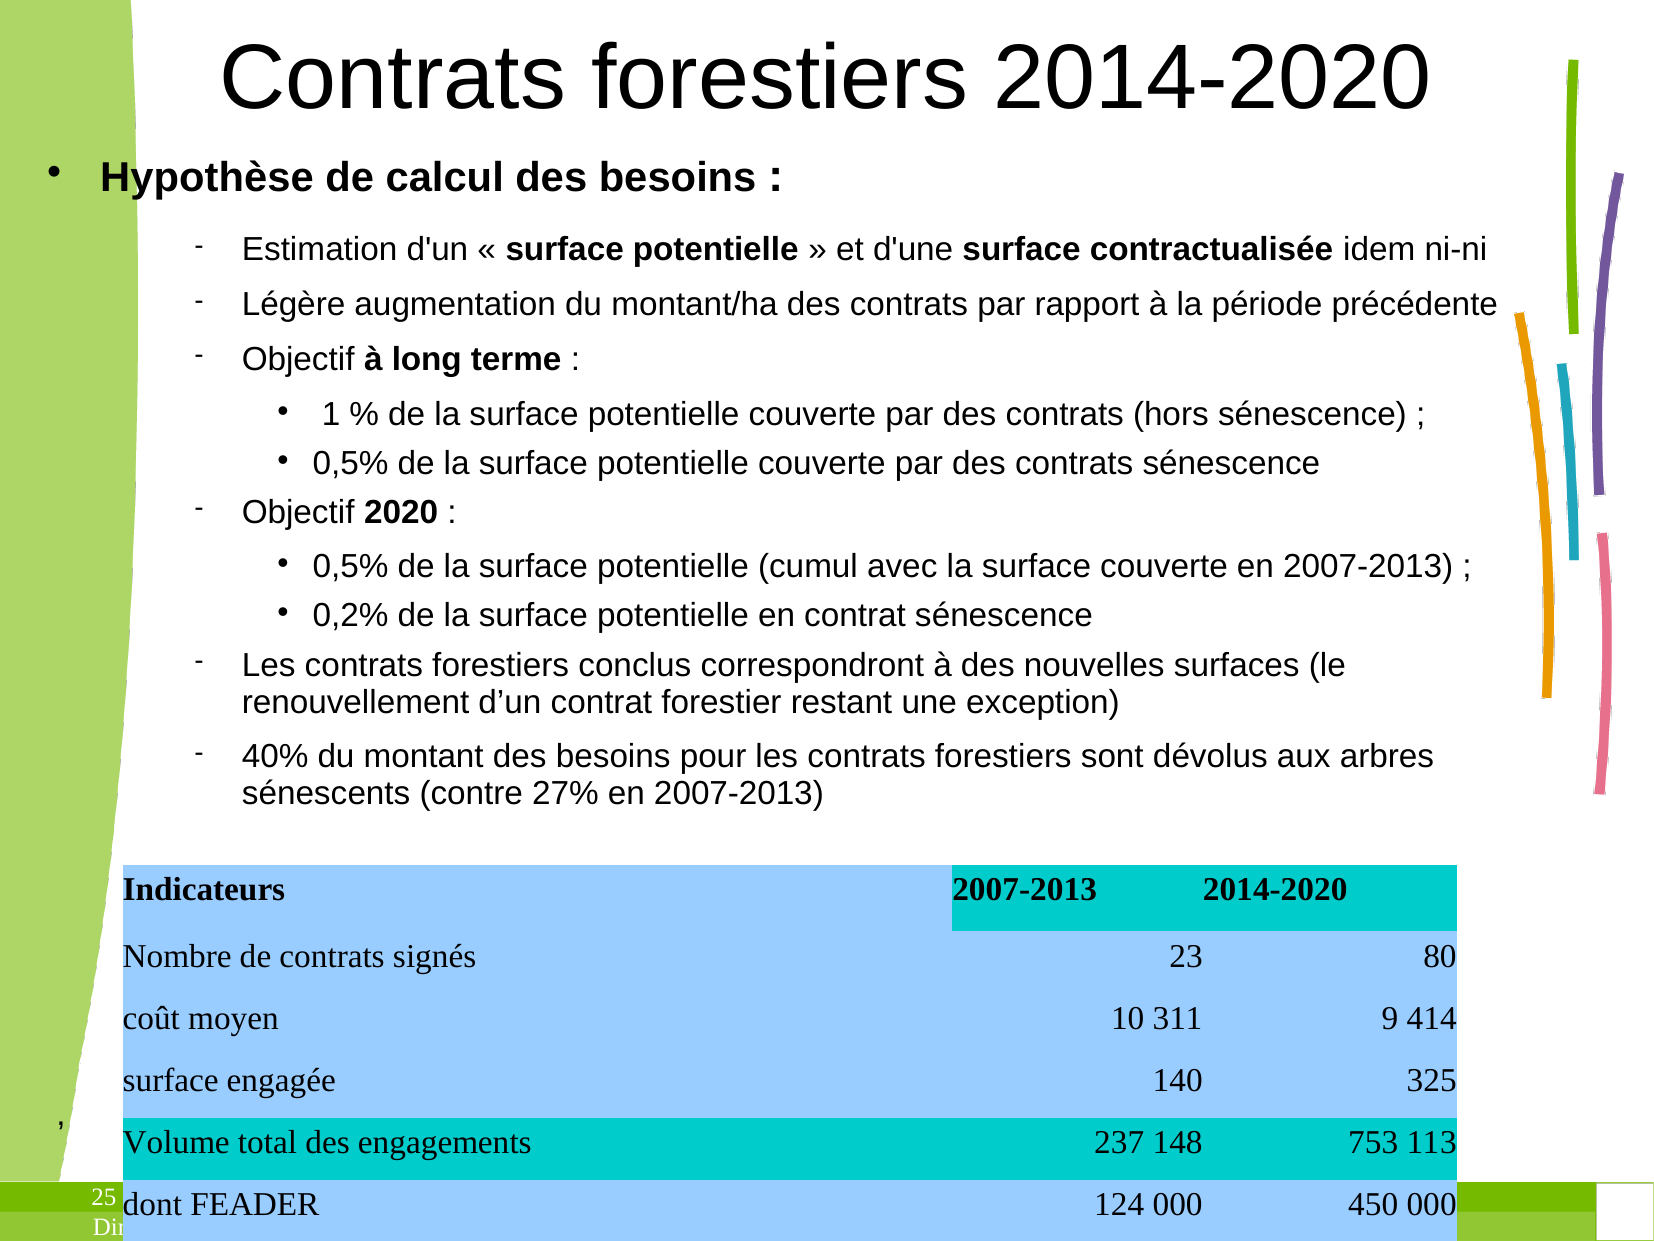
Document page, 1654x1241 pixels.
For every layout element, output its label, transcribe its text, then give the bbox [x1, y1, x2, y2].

table_cell 753 113 [1203, 1118, 1457, 1180]
table_cell Nombre de contrats signés [123, 931, 952, 994]
table_cell 140 [952, 1056, 1203, 1118]
table_cell 124 000 [952, 1180, 1203, 1241]
table_cell 80 [1203, 931, 1457, 994]
table_cell 325 [1203, 1056, 1457, 1118]
table_cell coût moyen [123, 994, 952, 1056]
table_cell 23 [952, 931, 1203, 994]
table_cell 450 000 [1203, 1180, 1457, 1241]
table_cell 10 311 [952, 994, 1203, 1056]
table_cell surface engagée [123, 1056, 952, 1118]
table_header Indicateurs [123, 865, 952, 931]
table_header 2007-2013 [952, 865, 1203, 931]
table_cell dont FEADER [123, 1180, 952, 1241]
table_cell Volume total des engagements [123, 1118, 952, 1180]
list Hypothèse de calcul des besoins : Estimation d'un « surface potentielle » et d'une surface contractualisée idem ni-ni Légère augmentation du montant/ha des contrats par rapport à la période précédente Objectif à long terme : 1 % de la surface potentielle couverte par des contrats (hors sénescence) ; 0,5% de la surface potentielle couverte par des contrats sénescence Objectif 2020 : 0,5% de la surface potentielle (cumul avec la surface couverte en 2007-2013) ; 0,2% de la surface potentielle en contrat sénescence Les contrats forestiers conclus correspondront à des nouvelles surfaces (le renouvellement d’un contrat forestier restant une exception) 40% du montant des besoins pour les contrats forestiers sont dévolus aux arbres sénescents (contre 27% en 2007-2013) , [29, 147, 1536, 1241]
table_cell 9 414 [1203, 994, 1457, 1056]
title Contrats forestiers 2014-2020 [82, 2, 1571, 148]
picture [0, 0, 1654, 1241]
table_header 2014-2020 [1203, 865, 1457, 931]
table_cell 237 148 [952, 1118, 1203, 1180]
